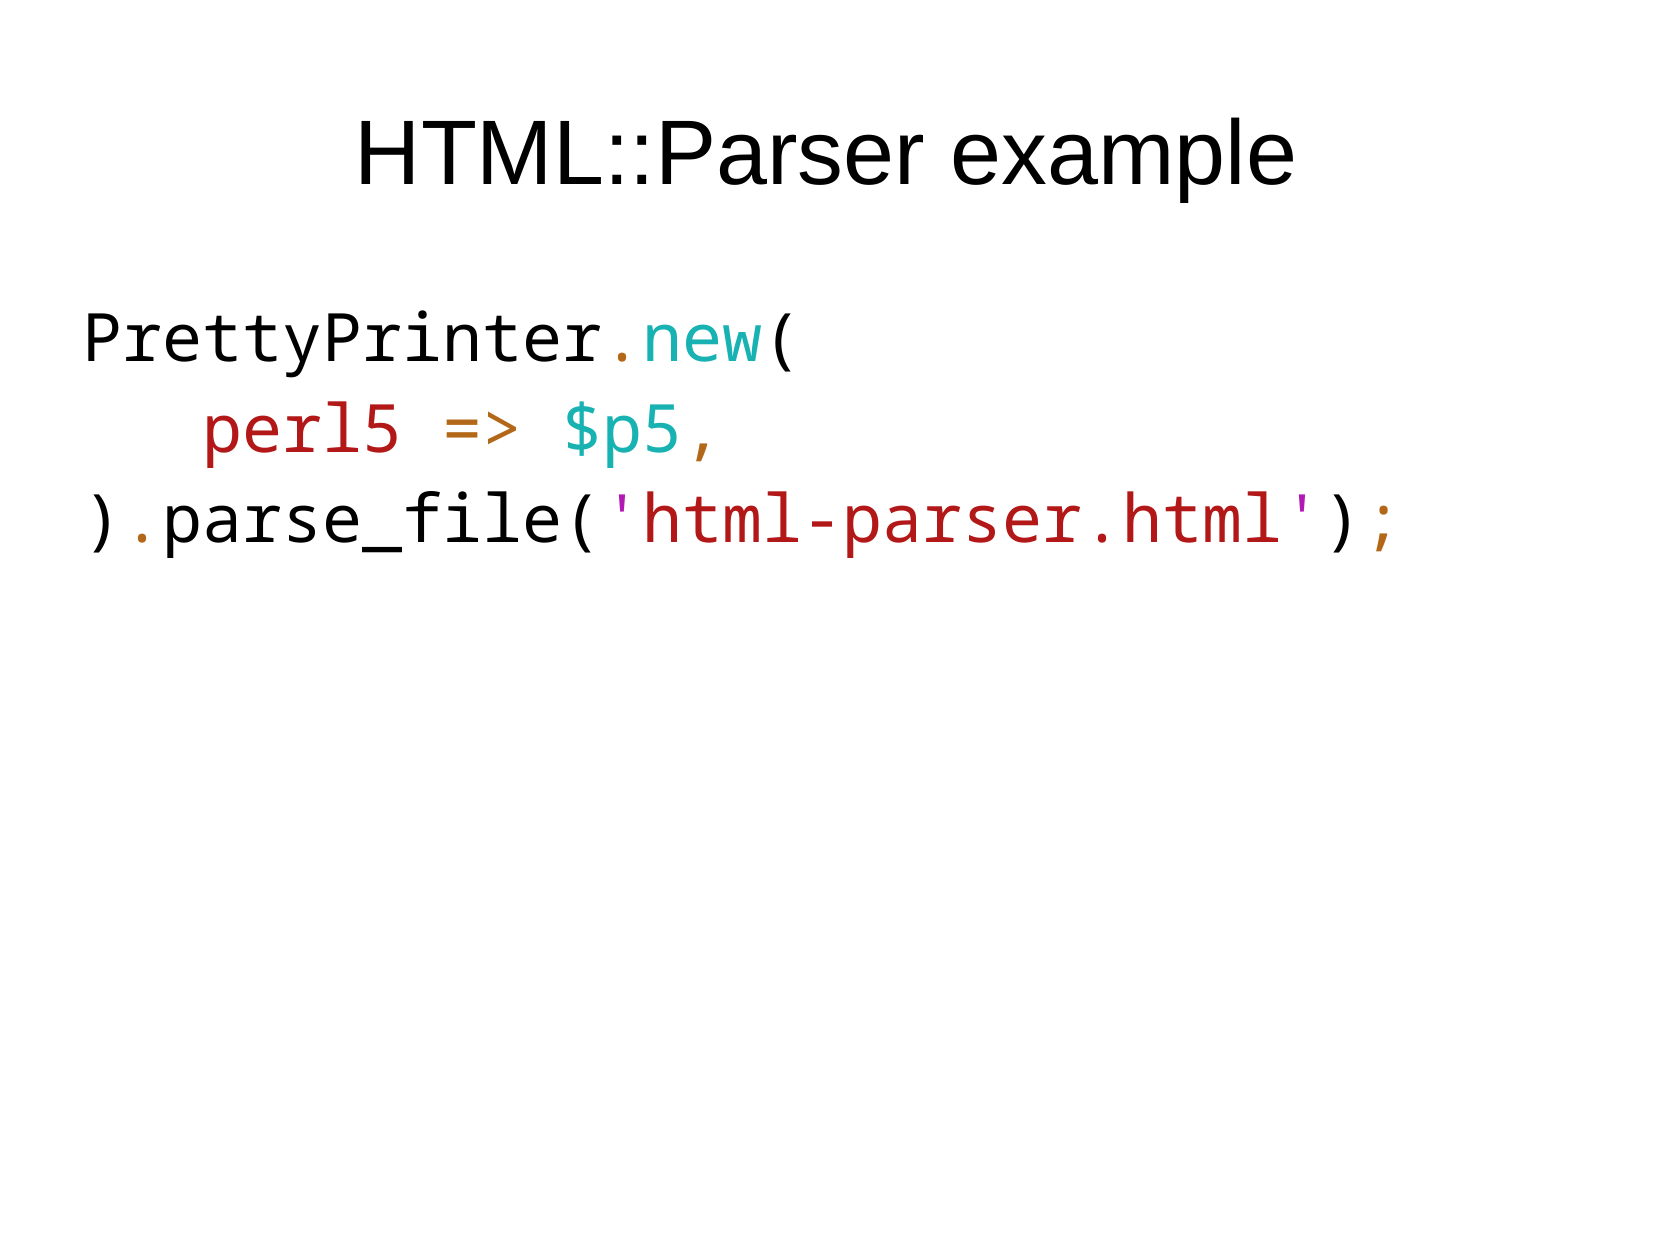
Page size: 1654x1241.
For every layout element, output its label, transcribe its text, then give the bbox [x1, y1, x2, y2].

list PrettyPrinter.new( perl5 => $p5, ).parse_file('html-parser.html'); [82, 290, 1571, 1010]
title HTML::Parser example [82, 49, 1571, 257]
